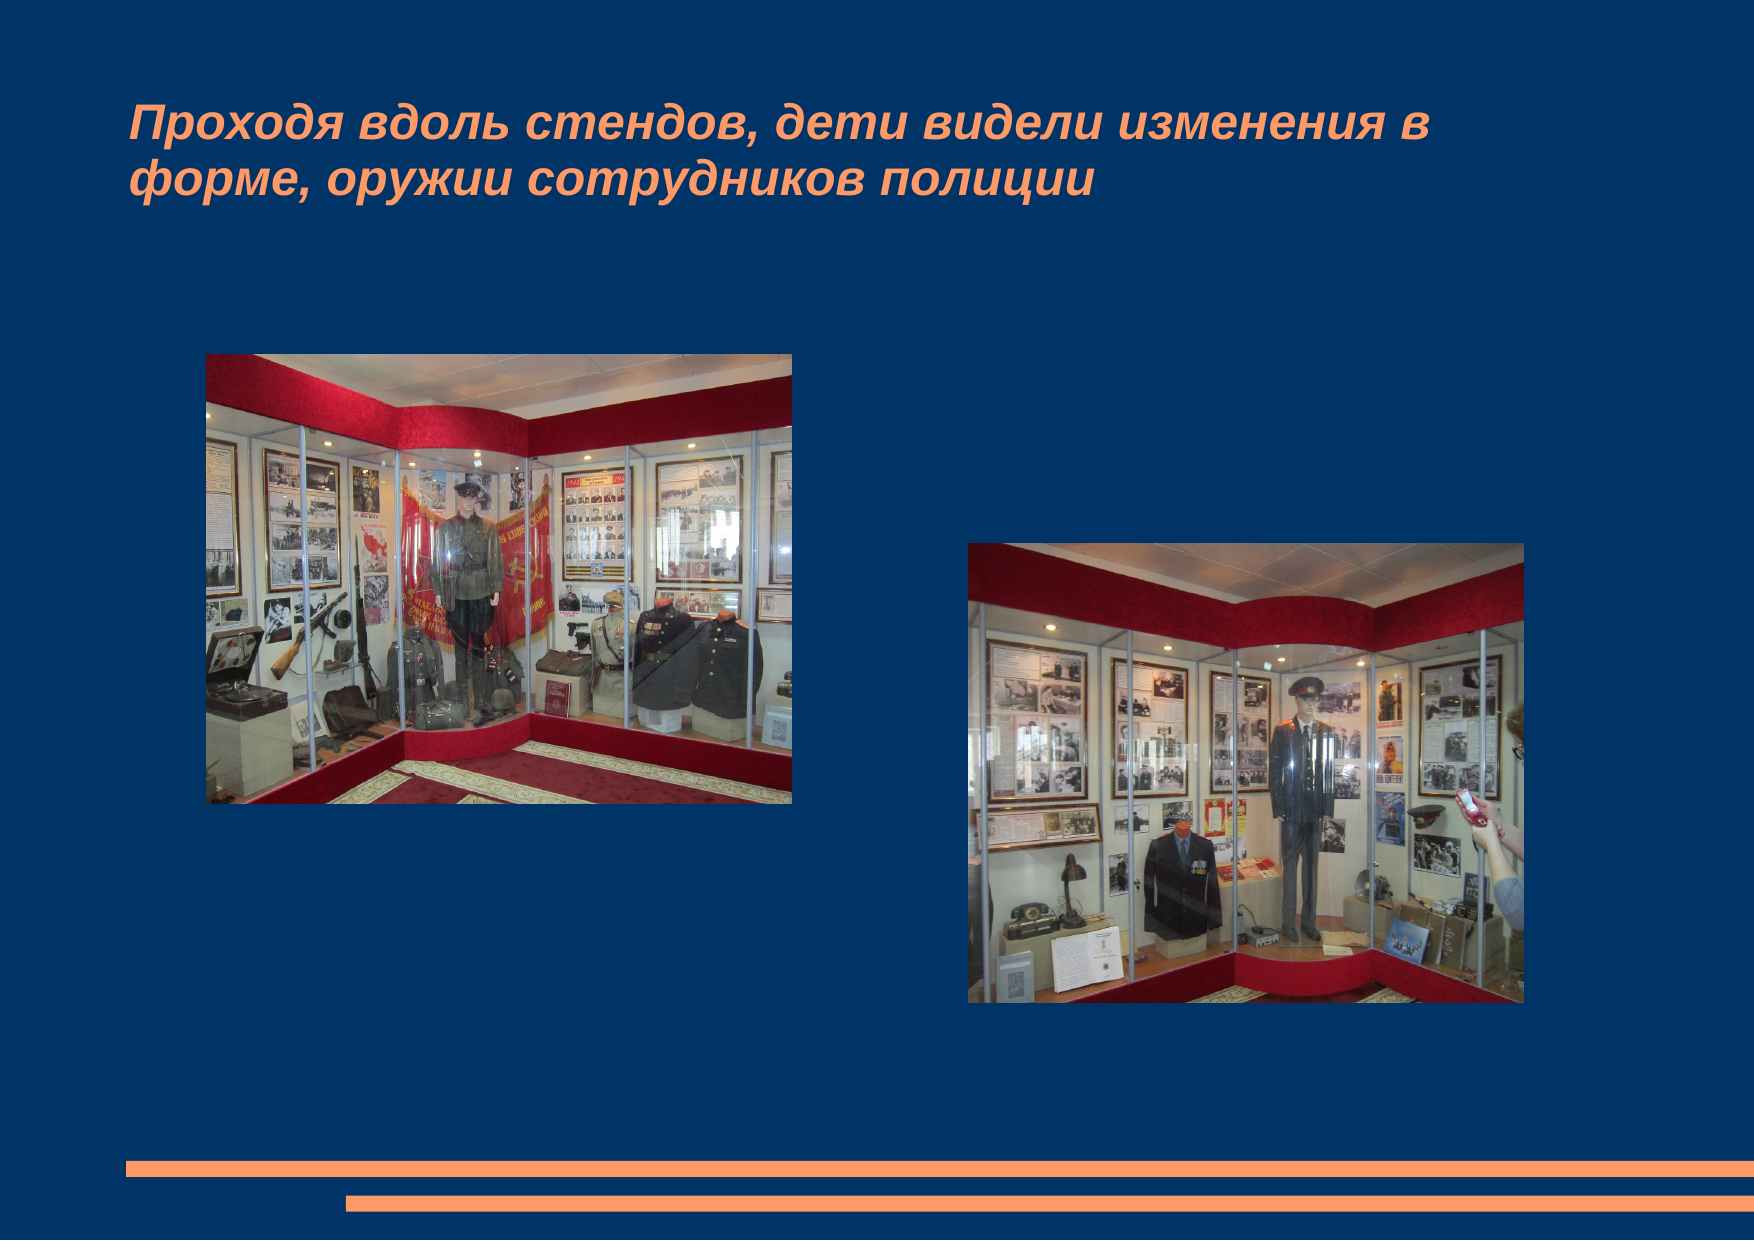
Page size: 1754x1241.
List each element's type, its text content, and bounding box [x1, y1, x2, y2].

picture [968, 543, 1524, 1003]
picture [206, 354, 792, 804]
title Проходя вдоль стендов, дети видели изменения в форме, оружии сотрудников полиции [128, 46, 1627, 254]
